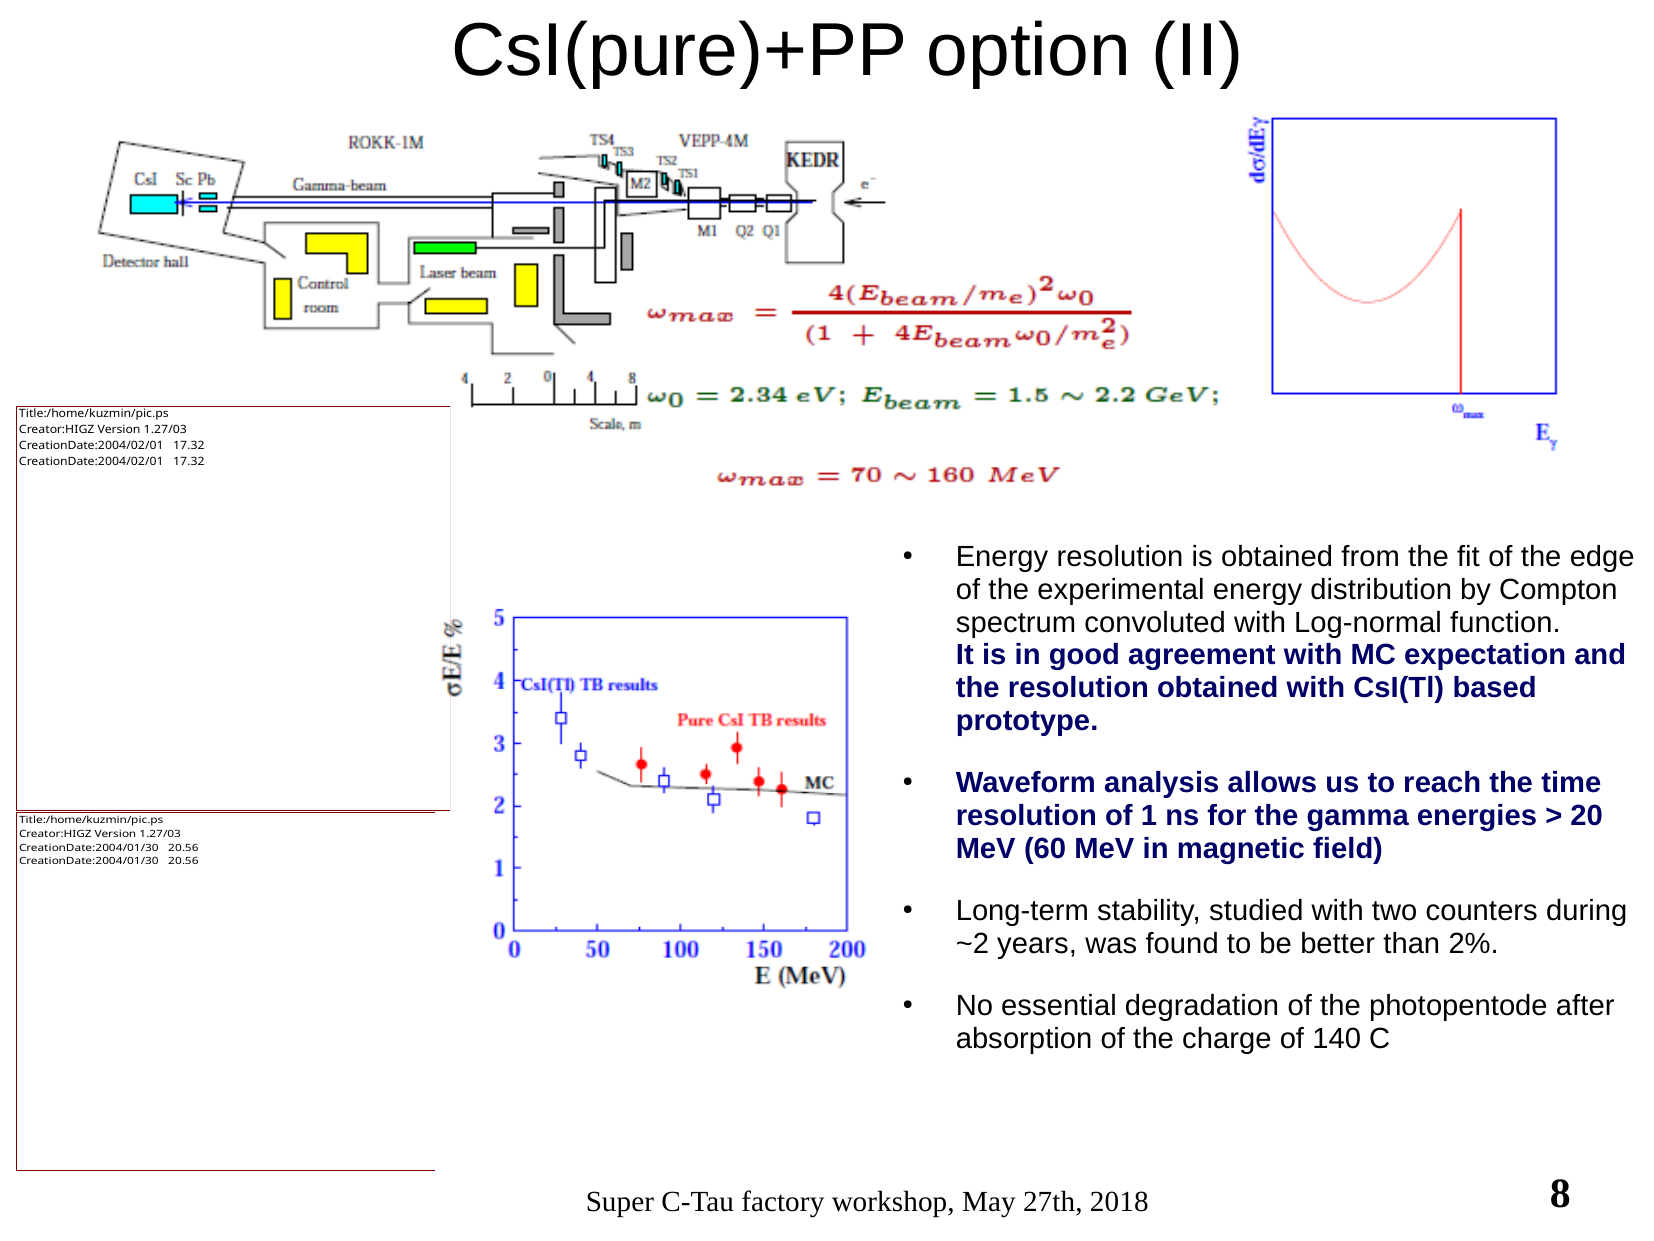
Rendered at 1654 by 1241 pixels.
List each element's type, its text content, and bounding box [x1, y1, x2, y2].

title CsI(pure)+PP option (II) [330, 7, 1366, 89]
picture [15, 89, 1576, 1171]
list Energy resolution is obtained from the fit of the edge of the experimental energy distribution by Compton spectrum convoluted with Log-normal function. It is in good agreement with MC expectation and the resolution obtained with CsI(Tl) based prototype. Waveform analysis allows us to reach the time resolution of 1 ns for the gamma energies > 20 MeV (60 MeV in magnetic field) Long-term stability, studied with two counters during ~2 years, was found to be better than 2%. No essential degradation of the photopentode after absorption of the charge of 140 C [885, 540, 1637, 1096]
